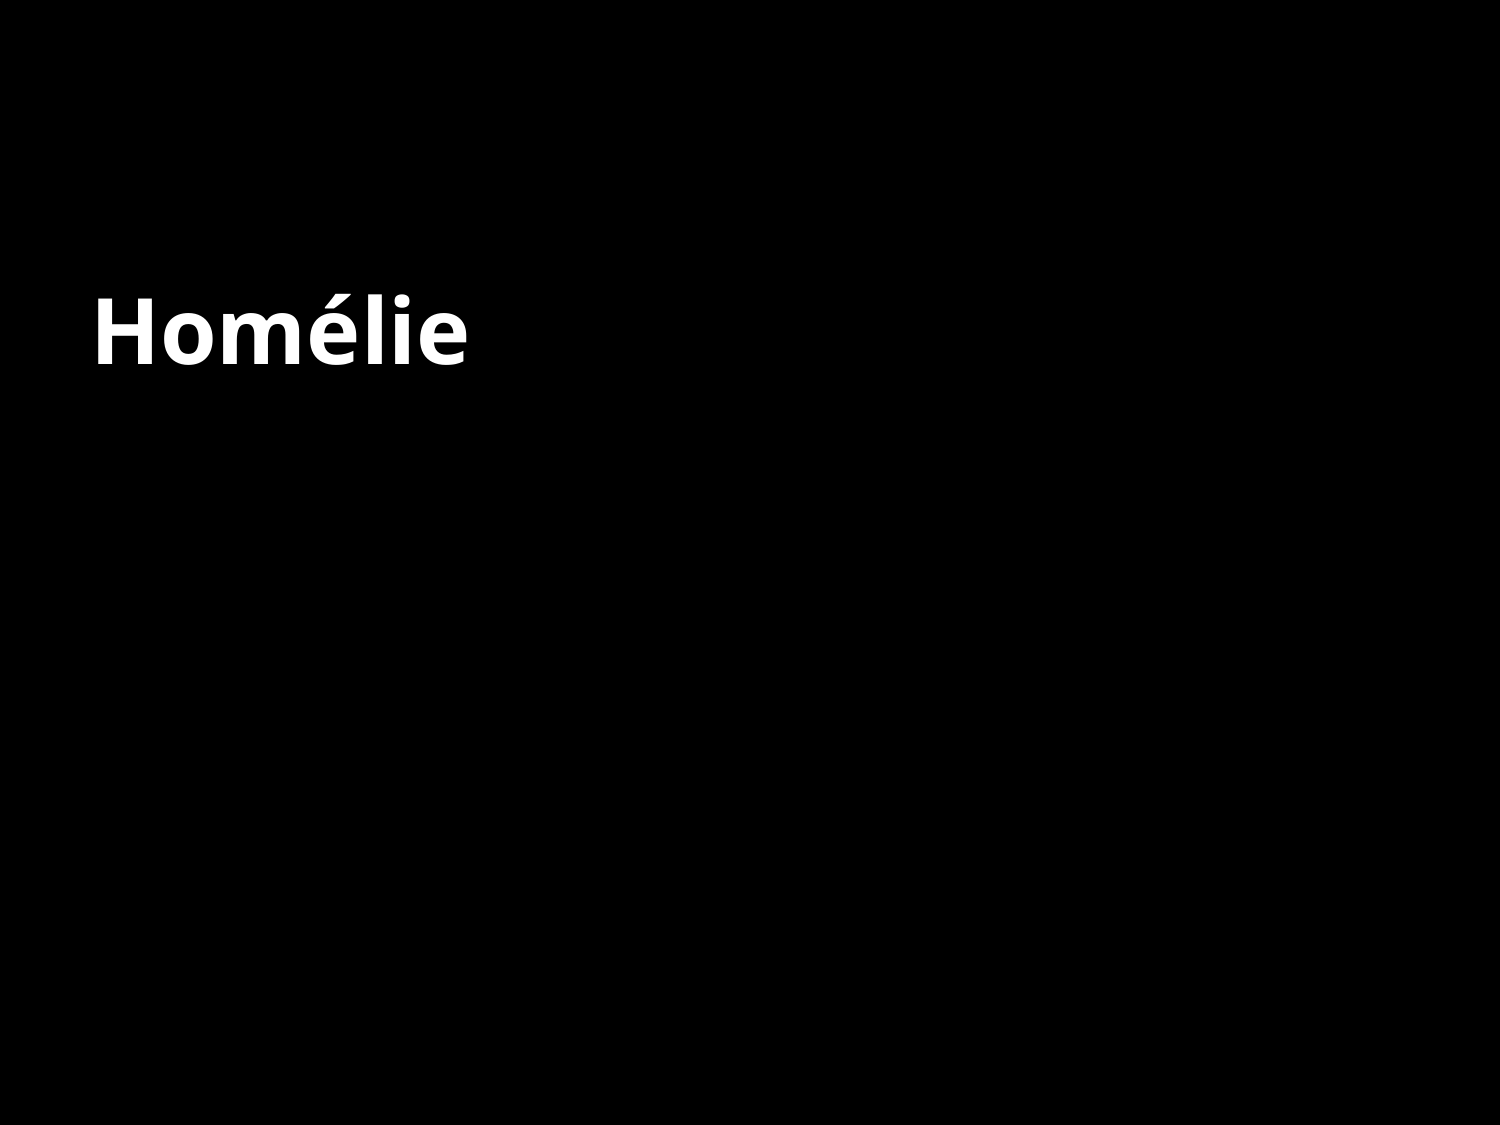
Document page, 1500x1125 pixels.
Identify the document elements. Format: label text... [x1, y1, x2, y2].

text_box Homélie [75, 66, 1426, 1005]
